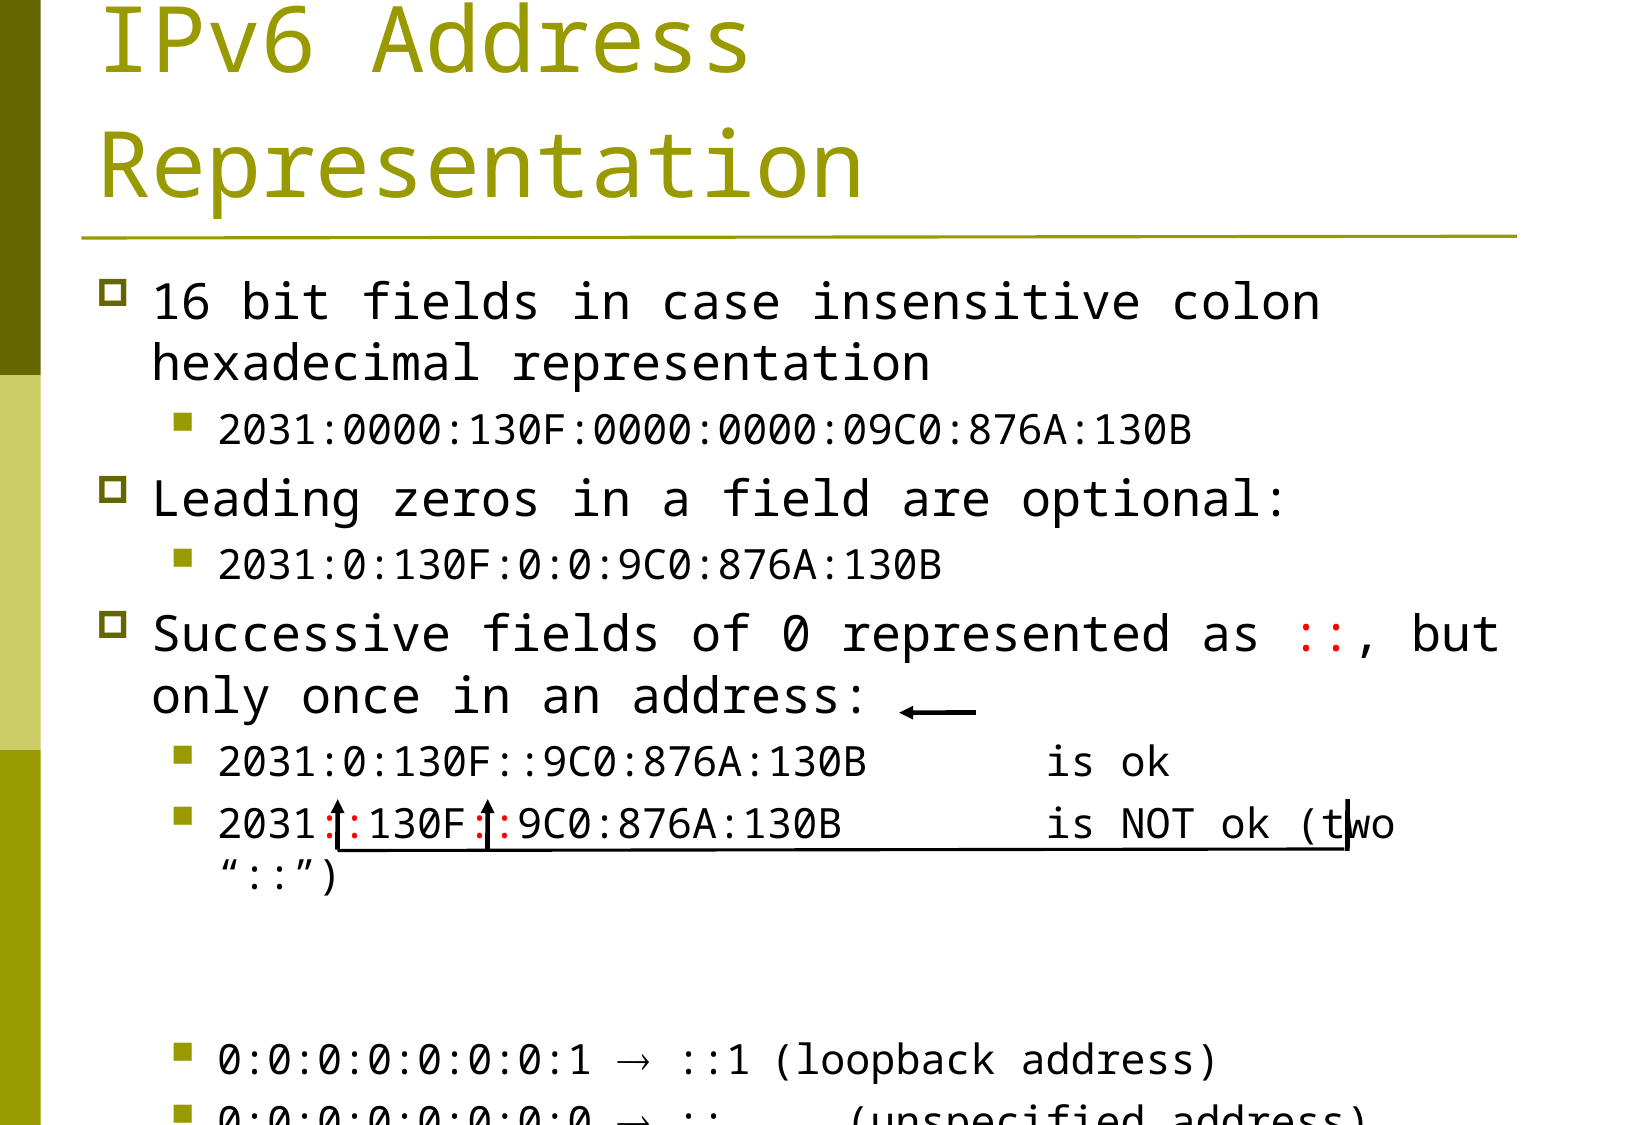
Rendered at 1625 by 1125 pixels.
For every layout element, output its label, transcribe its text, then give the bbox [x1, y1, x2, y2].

title IPv6 Address Representation [81, 3, 1544, 233]
list 16 bit fields in case insensitive colon hexadecimal representation 2031:0000:130F:0000:0000:09C0:876A:130B Leading zeros in a field are optional: 2031:0:130F:0:0:9C0:876A:130B Successive fields of 0 represented as ::, but only once in an address: 2031:0:130F::9C0:876A:130B is ok 2031::130F::9C0:876A:130B is NOT ok (two “::”)‏ 0:0:0:0:0:0:0:1  ::1 (loopback address)‏ 0:0:0:0:0:0:0:0  :: (unspecified address)‏ [81, 262, 1544, 1031]
